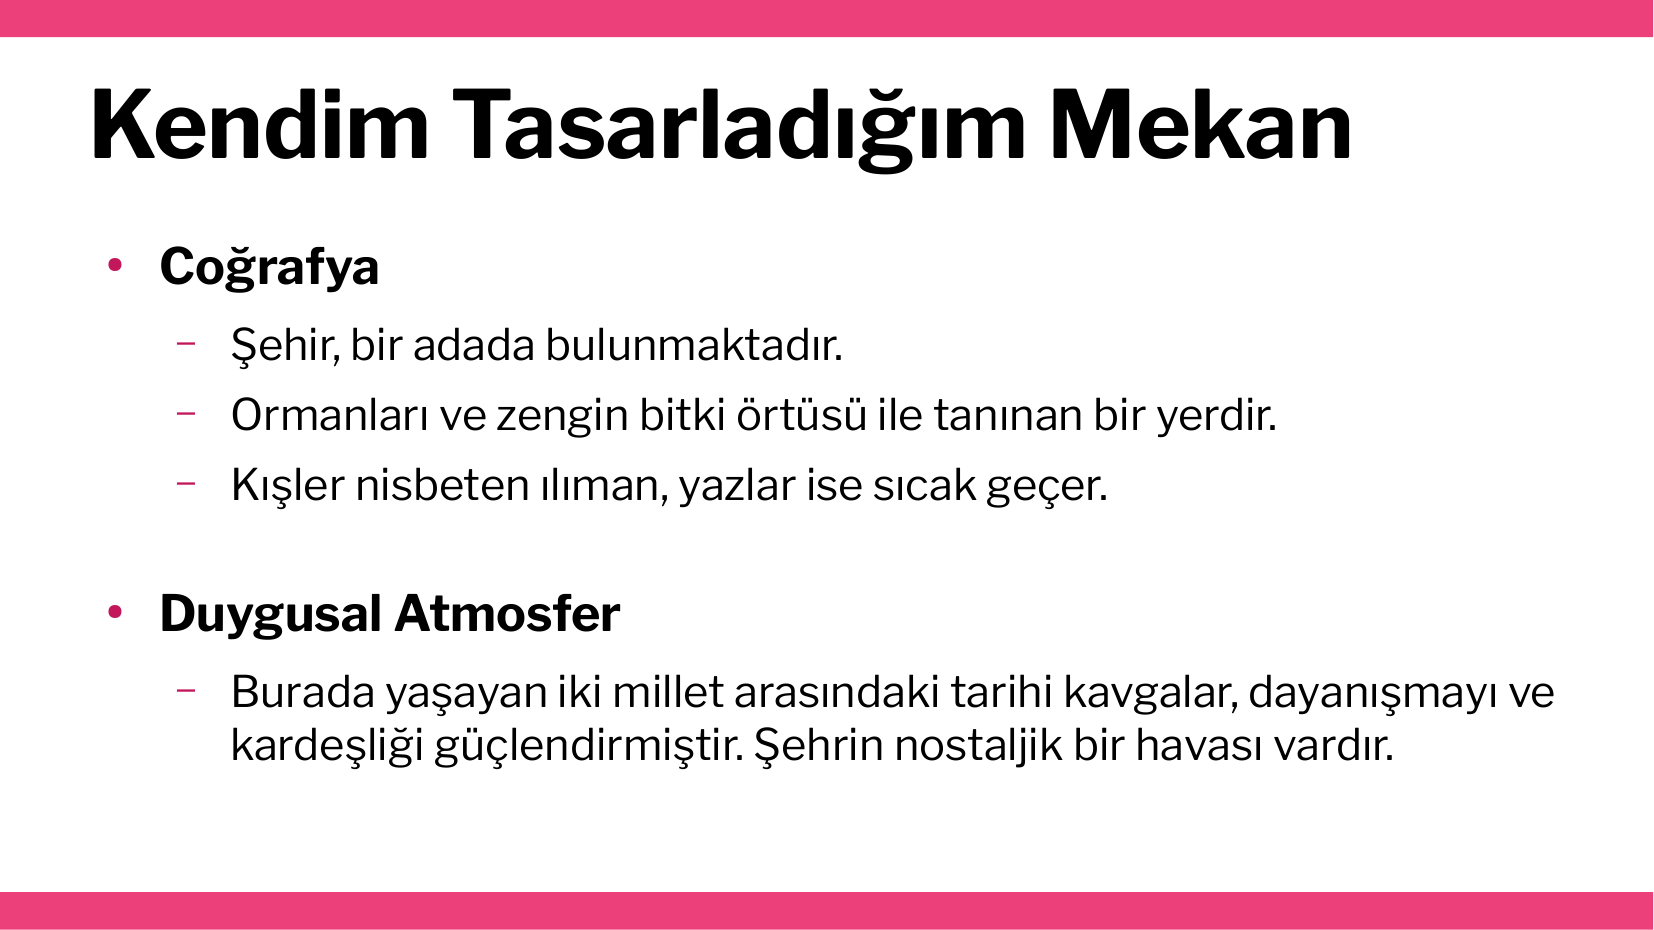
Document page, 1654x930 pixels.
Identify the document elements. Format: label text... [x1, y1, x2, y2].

list Duygusal Atmosfer Burada yaşayan iki millet arasındaki tarihi kavgalar, dayanışmayı ve kardeşliği güçlendirmiştir. Şehrin nostaljik bir havası vardır. [88, 583, 1565, 900]
list Coğrafya Şehir, bir adada bulunmaktadır. Ormanları ve zengin bitki örtüsü ile tanınan bir yerdir. Kışler nisbeten ılıman, yazlar ise sıcak geçer. [88, 236, 1565, 553]
title Kendim Tasarladığım Mekan [88, 44, 1565, 207]
